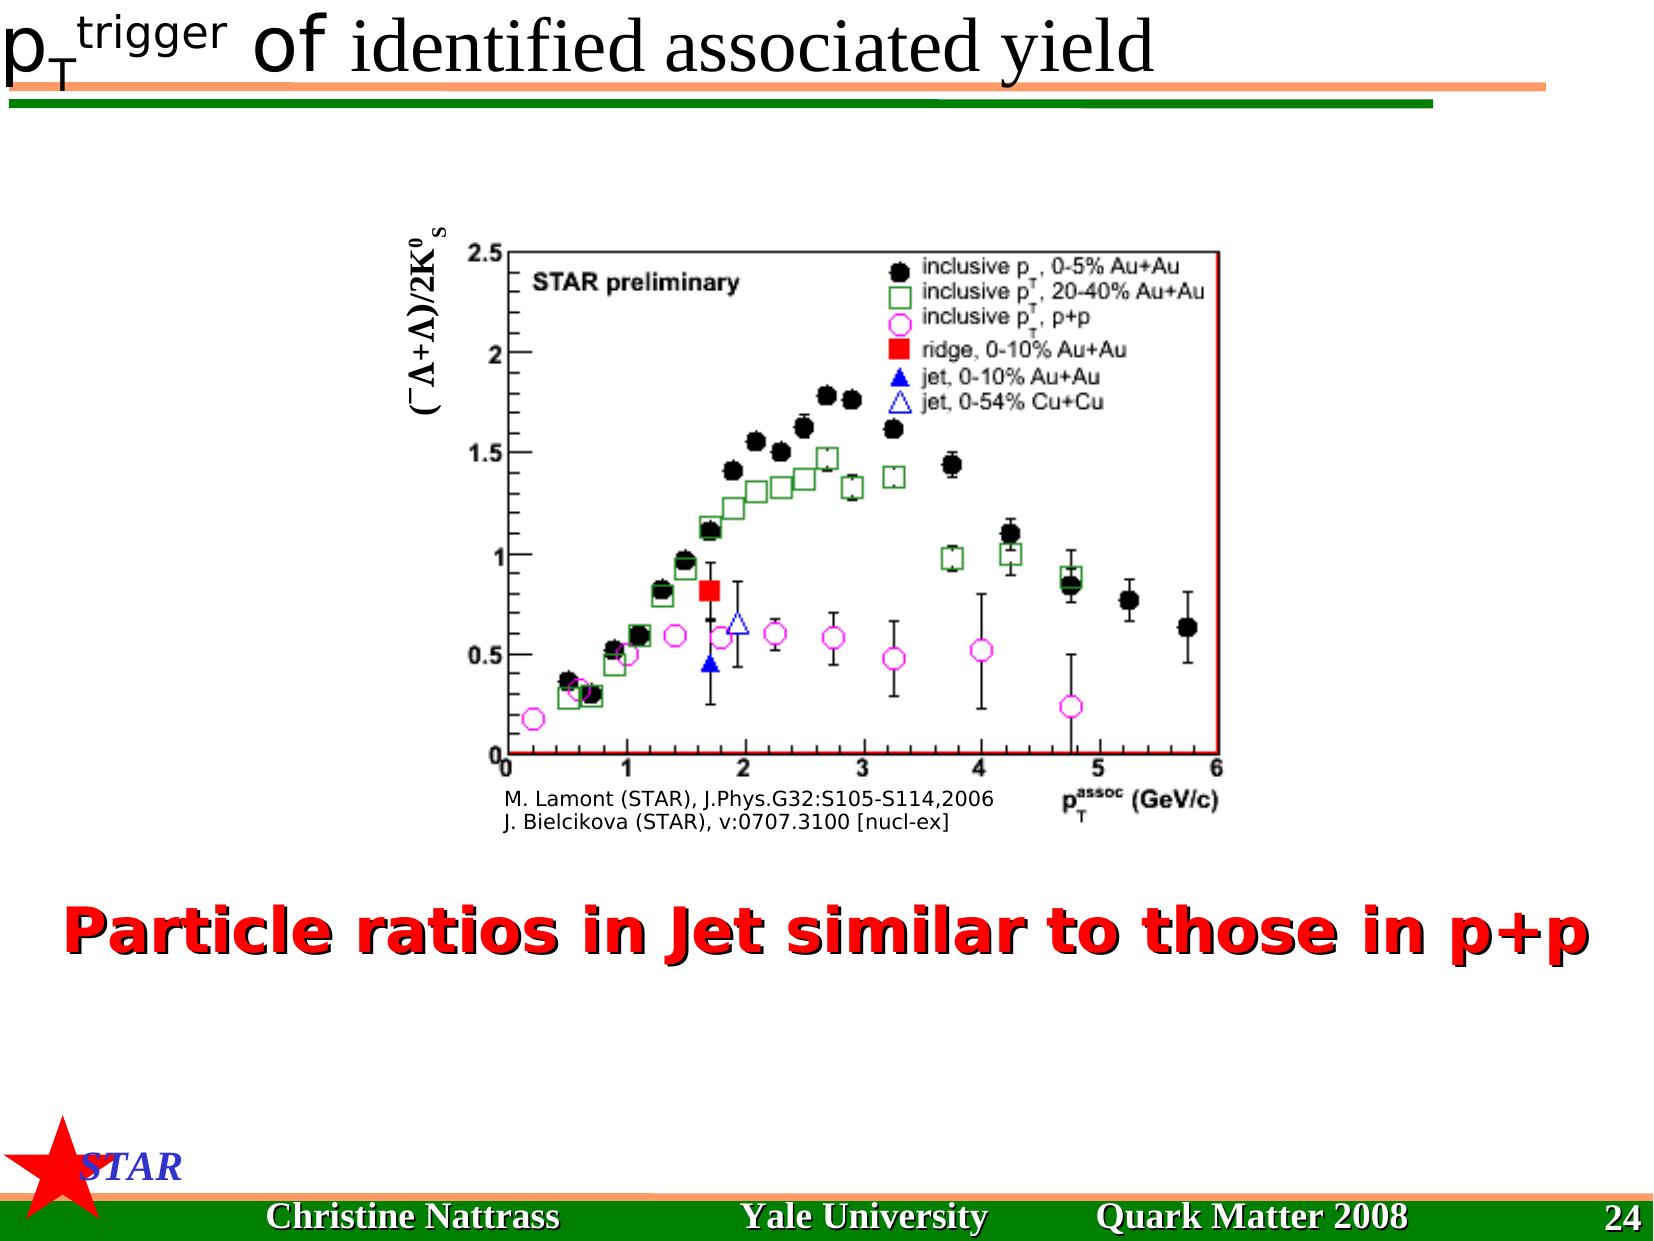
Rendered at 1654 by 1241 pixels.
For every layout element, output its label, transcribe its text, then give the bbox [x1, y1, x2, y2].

text_box M. Lamont (STAR), J.Phys.G32:S105-S114,2006 J. Bielcikova (STAR), v:0707.3100 [nucl-ex] [489, 781, 1090, 831]
text_box (Λ+Λ)/2K0S [394, 112, 462, 525]
text_box pTtrigger of identified associated yield [0, 0, 1654, 104]
text_box Particle ratios in Jet similar to those in p+p [0, 890, 1654, 979]
picture [412, 241, 1227, 826]
